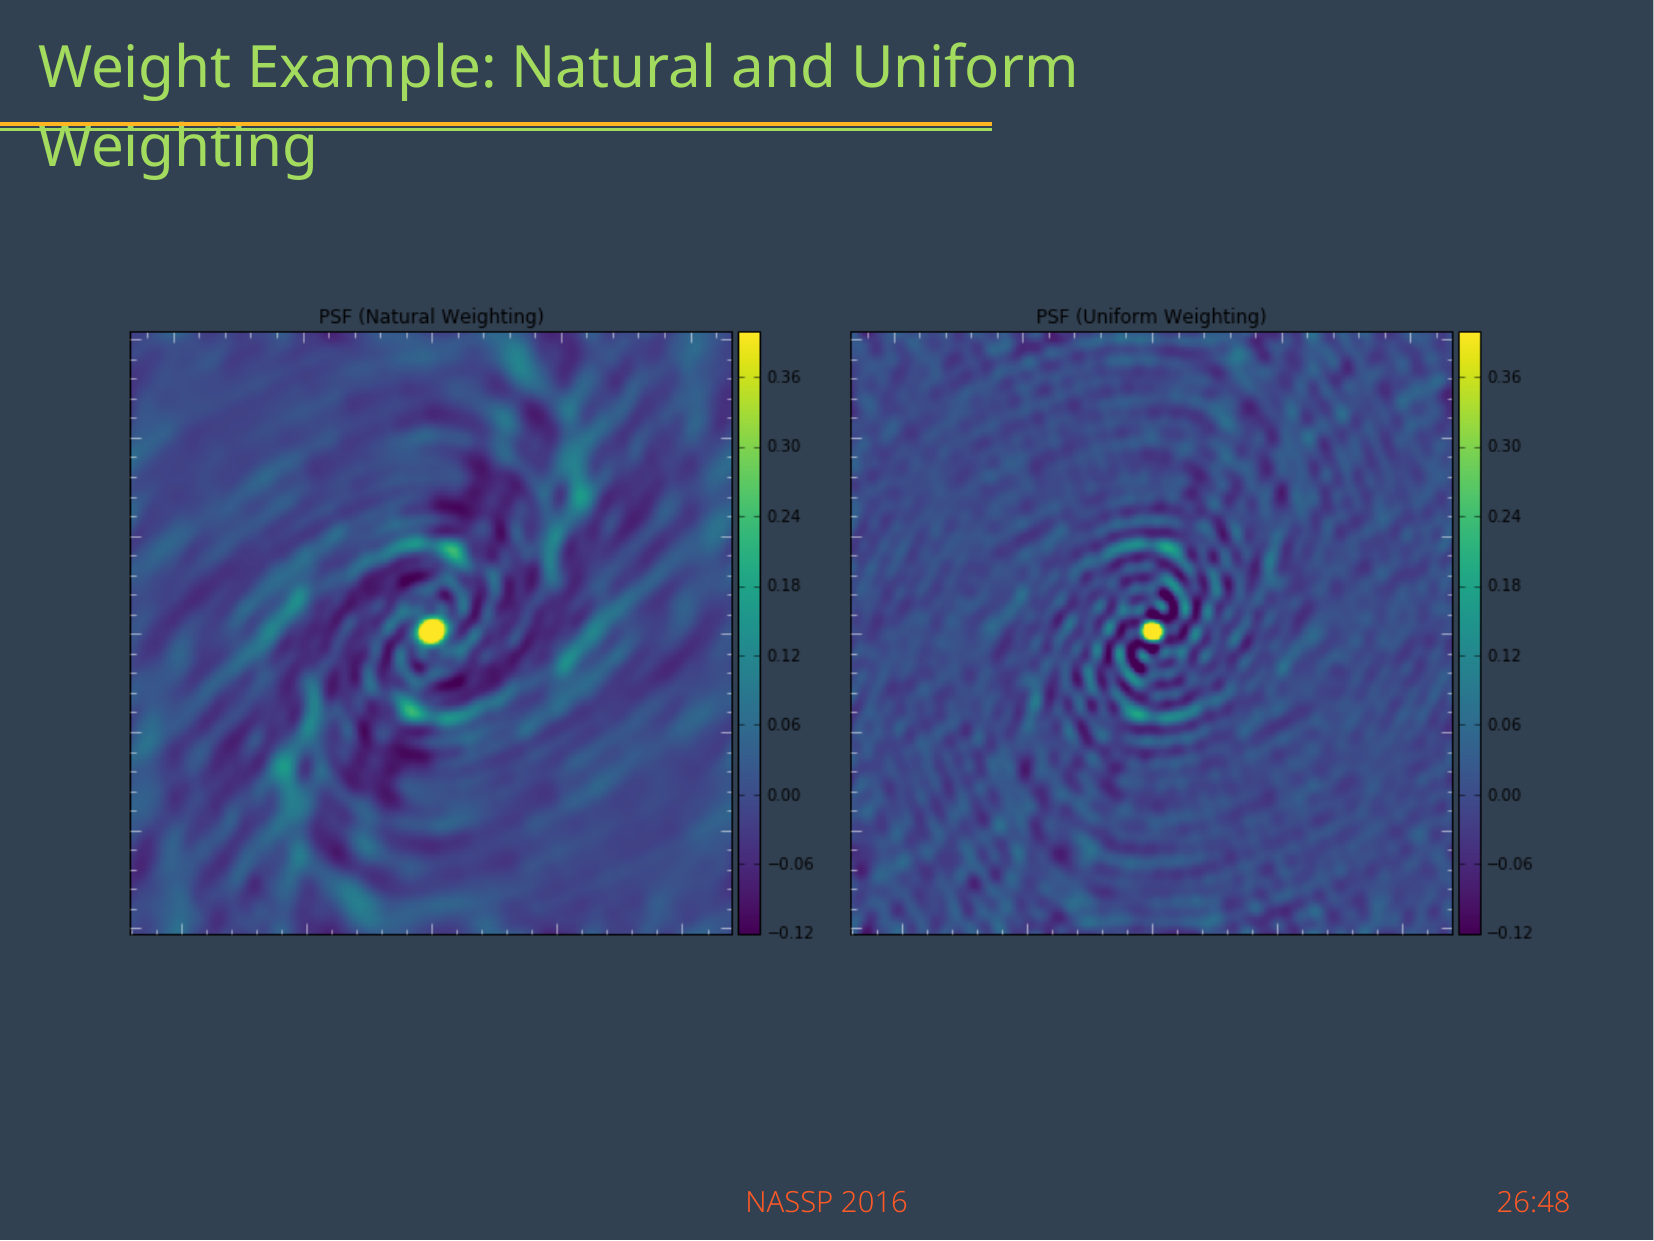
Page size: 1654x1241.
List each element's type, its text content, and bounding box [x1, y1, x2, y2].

picture [119, 297, 1546, 953]
text_box Weight Example: Natural and Uniform Weighting [23, 17, 1300, 103]
